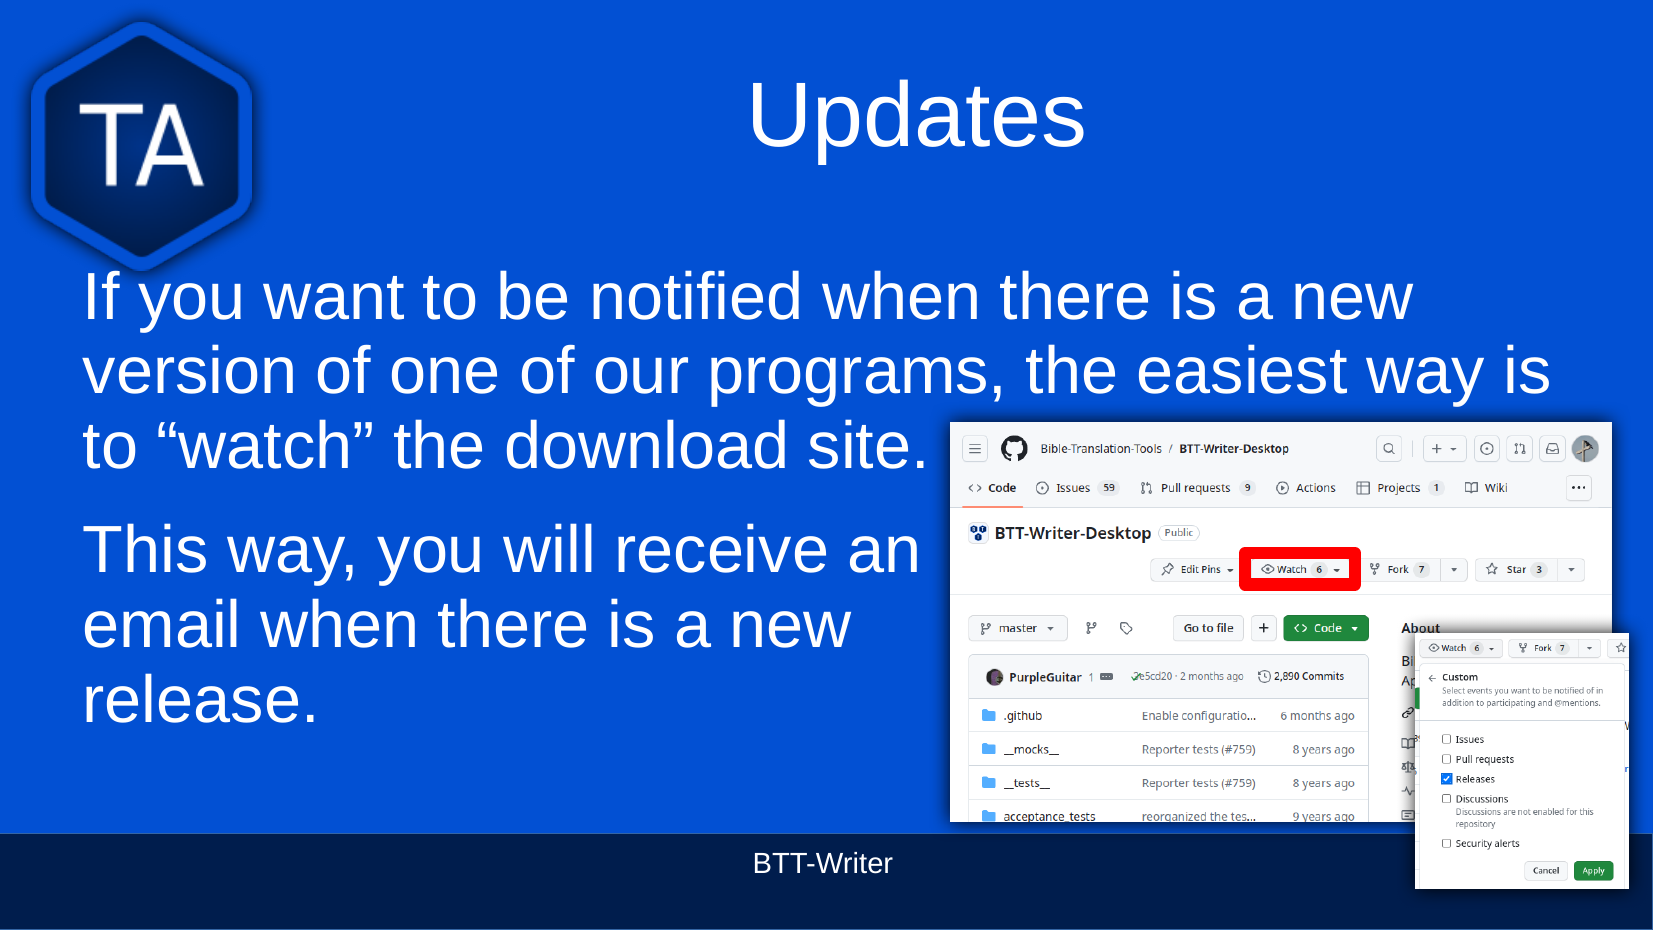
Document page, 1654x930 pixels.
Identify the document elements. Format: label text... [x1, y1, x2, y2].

title Updates [263, 37, 1571, 193]
picture [950, 422, 1629, 890]
picture [31, 22, 252, 271]
list If you want to be notified when there is a new version of one of our programs, the easiest way is to “watch” the download site. This way, you will receive an email when there is a new release. [82, 258, 1571, 757]
